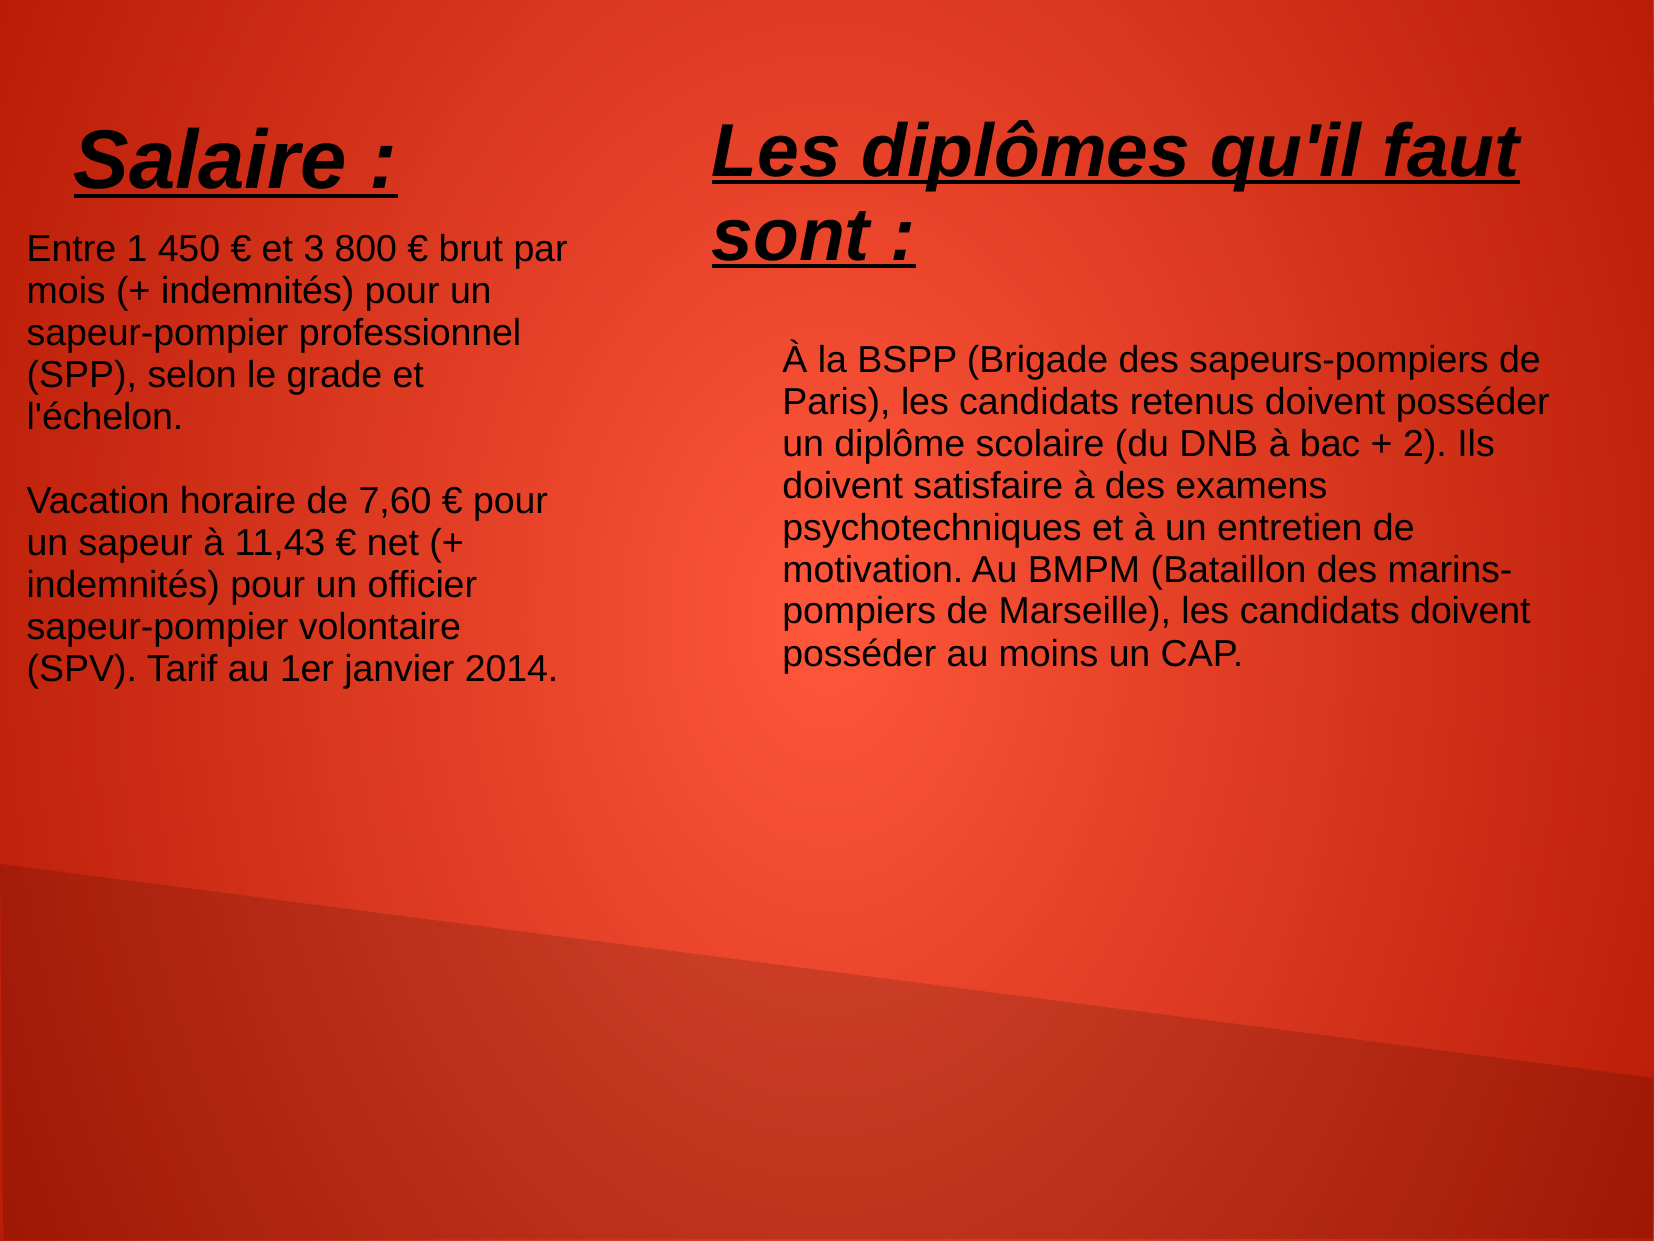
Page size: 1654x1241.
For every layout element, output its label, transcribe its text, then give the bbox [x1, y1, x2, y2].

text_box Entre 1 450 € et 3 800 € brut par mois (+ indemnités) pour un sapeur-pompier professionnel (SPP), selon le grade et l'échelon. Vacation horaire de 7,60 € pour un sapeur à 11,43 € net (+ indemnités) pour un officier sapeur-pompier volontaire (SPV). Tarif au 1er janvier 2014. [11, 220, 591, 697]
text_box À la BSPP (Brigade des sapeurs-pompiers de Paris), les candidats retenus doivent posséder un diplôme scolaire (du DNB à bac + 2). Ils doivent satisfaire à des examens psychotechniques et à un entretien de motivation. Au BMPM (Bataillon des marins-pompiers de Marseille), les candidats doivent posséder au moins un CAP. [767, 330, 1583, 682]
text_box Les diplômes qu'il faut sont : [696, 100, 1595, 284]
text_box Salaire : [59, 106, 567, 215]
